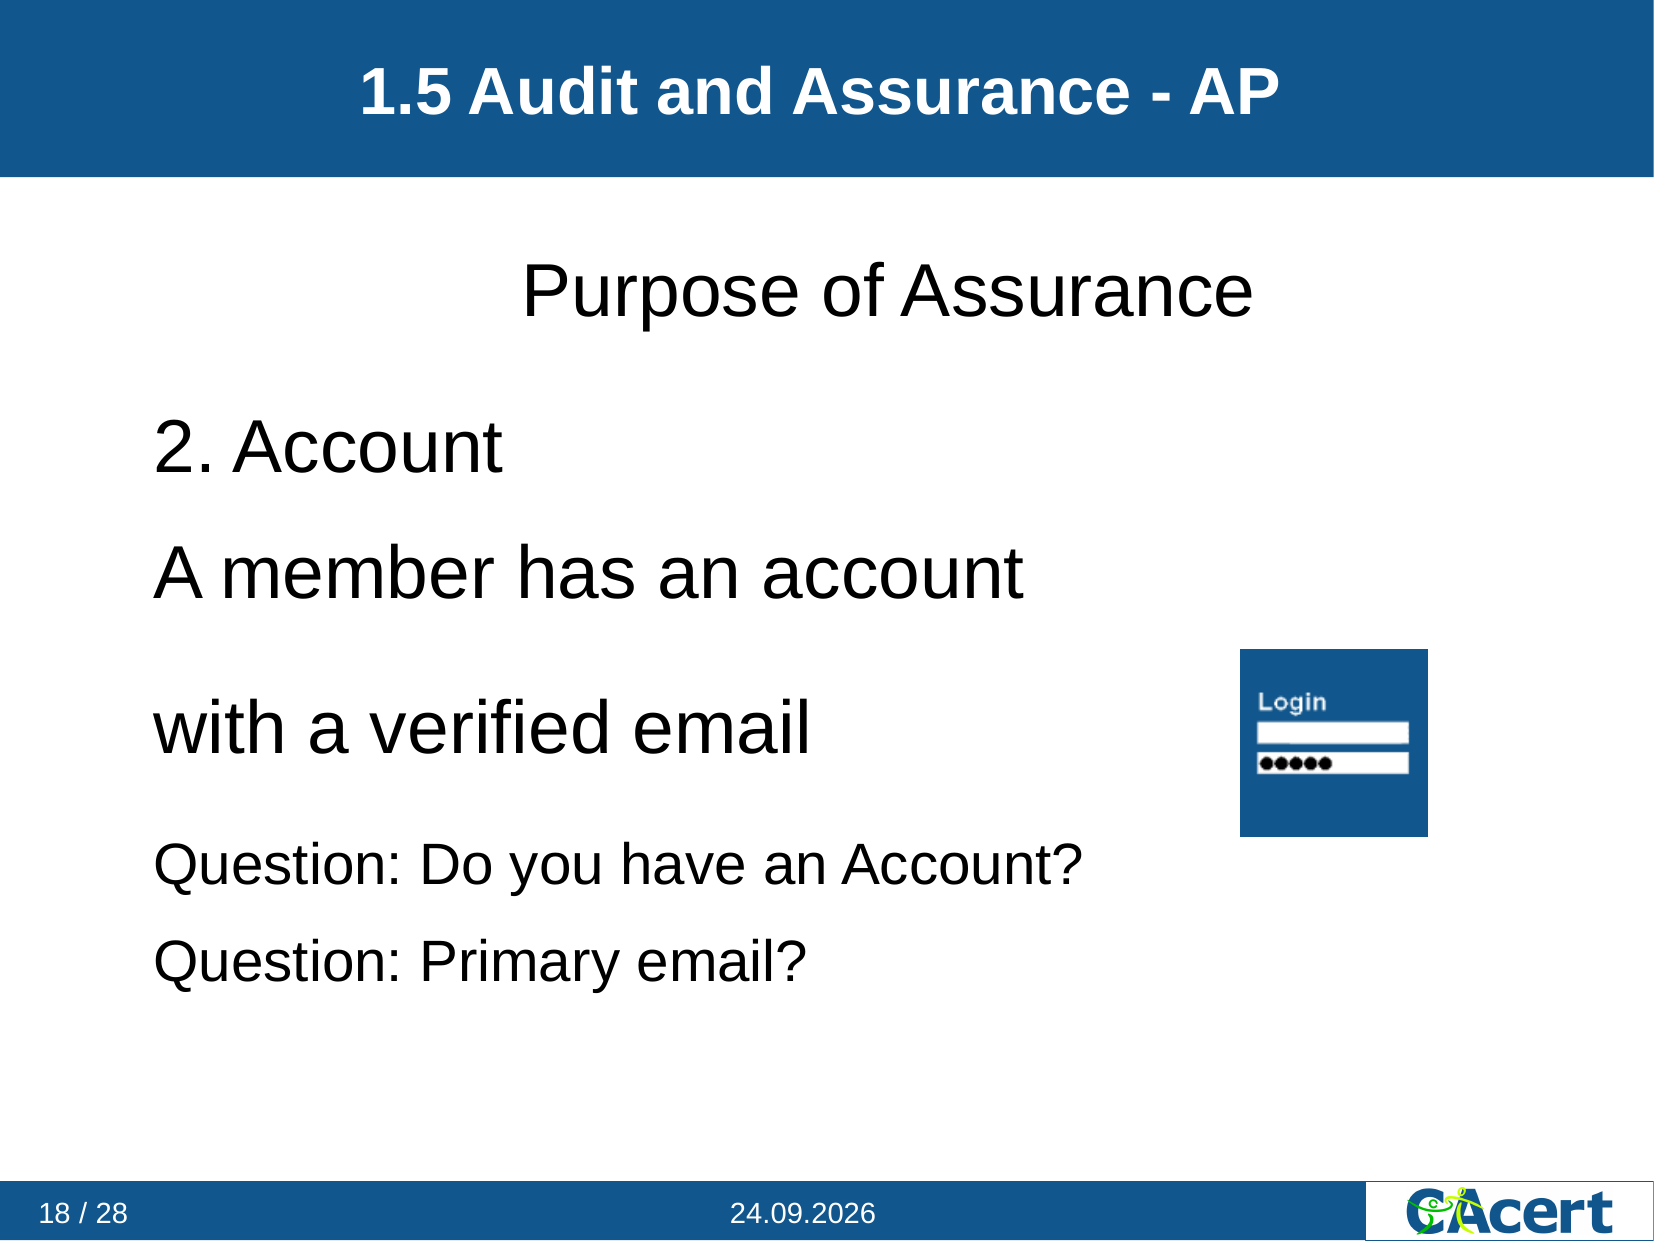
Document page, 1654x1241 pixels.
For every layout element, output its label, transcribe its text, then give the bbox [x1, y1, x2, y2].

picture [1240, 649, 1428, 838]
picture [1406, 1186, 1613, 1235]
list Purpose of Assurance 2. Account A member has an account with a verified email Question: Do you have an Account? Question: Primary email? [82, 206, 1625, 1065]
title 1.5 Audit and Assurance - AP [76, 17, 1565, 166]
